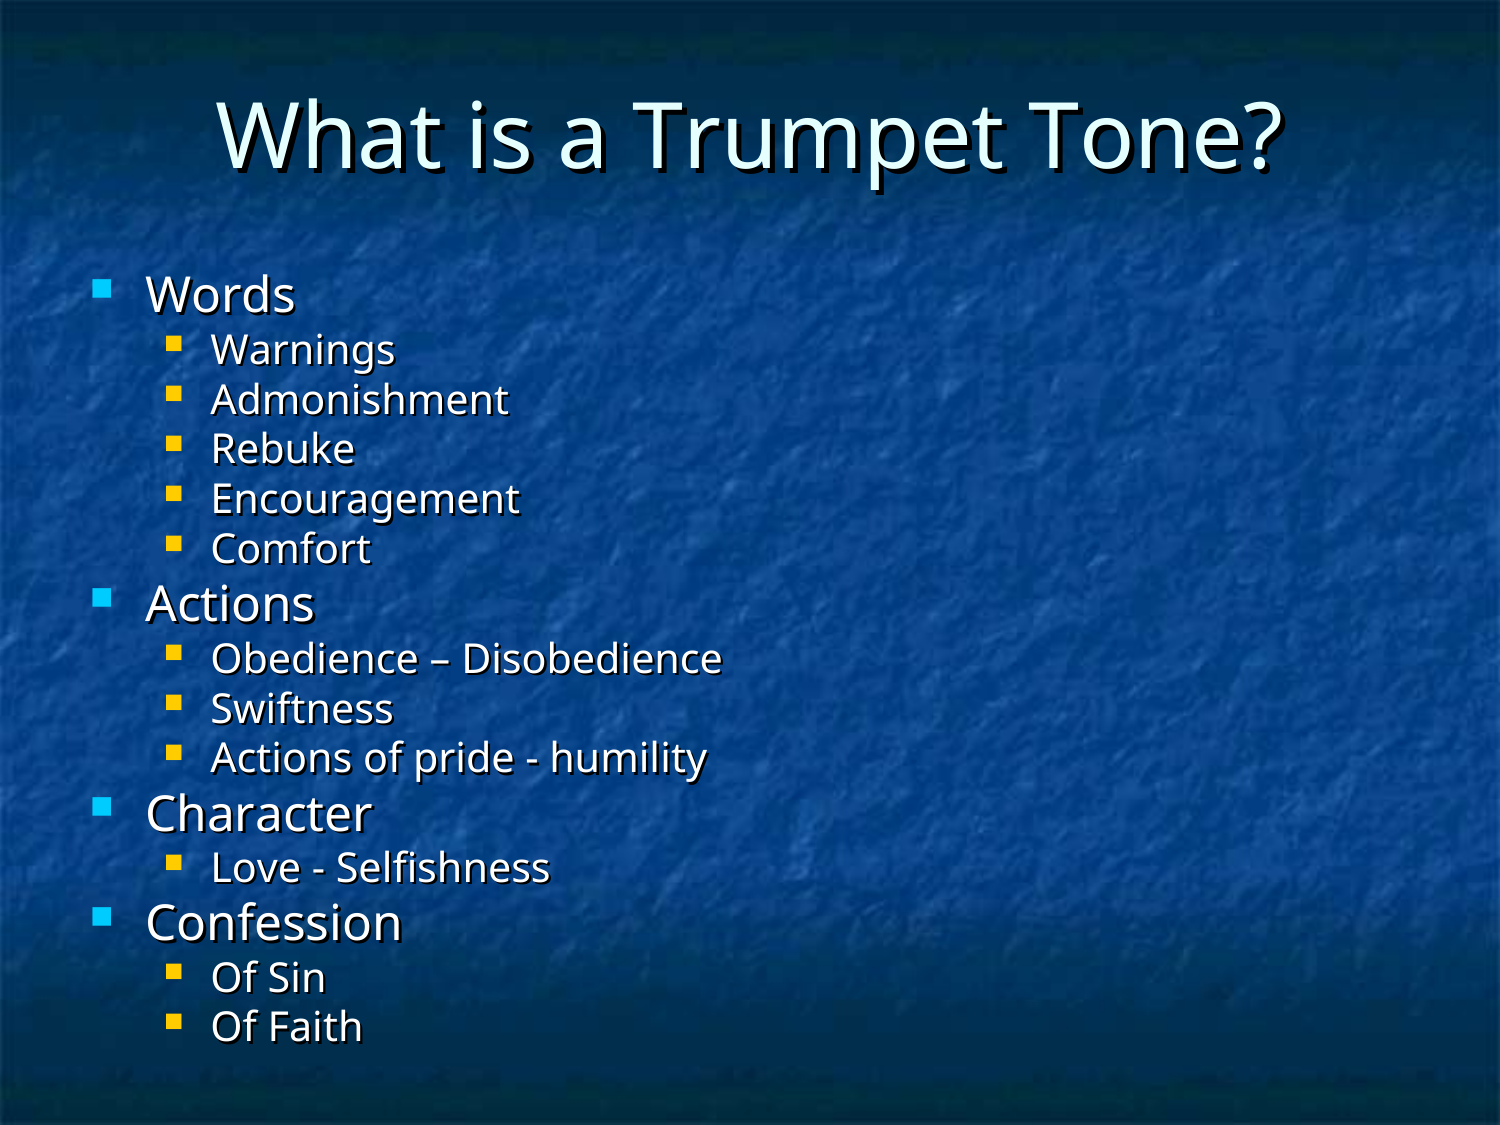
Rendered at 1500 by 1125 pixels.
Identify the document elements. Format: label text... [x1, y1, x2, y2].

list Words Warnings Admonishment Rebuke Encouragement Comfort Actions Obedience – Disobedience Swiftness Actions of pride - humility Character Love - Selfishness Confession Of Sin Of Faith [75, 267, 1426, 1066]
picture [0, 0, 1500, 1125]
title What is a Trumpet Tone? [75, 19, 1426, 245]
